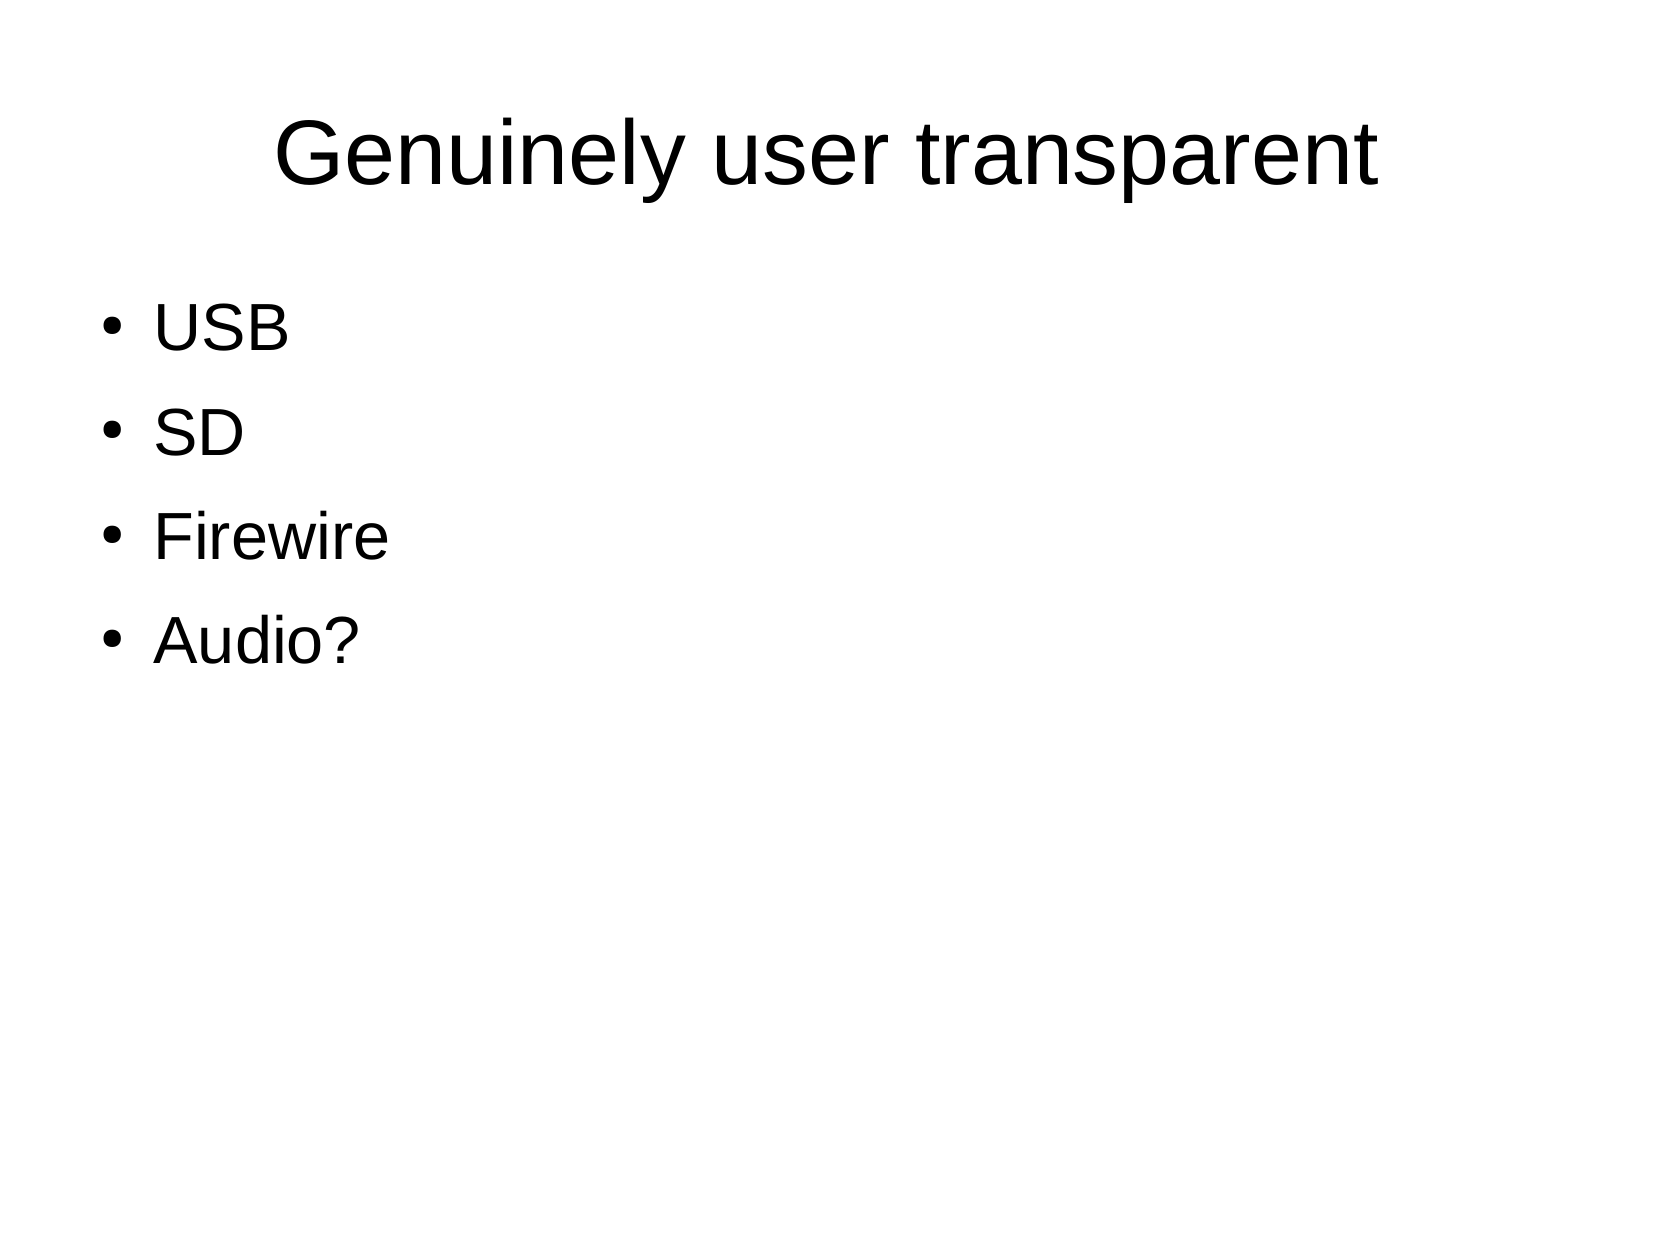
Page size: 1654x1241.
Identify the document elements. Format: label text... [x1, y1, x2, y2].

list USB SD Firewire Audio? [82, 290, 1571, 1109]
title Genuinely user transparent [82, 49, 1571, 257]
